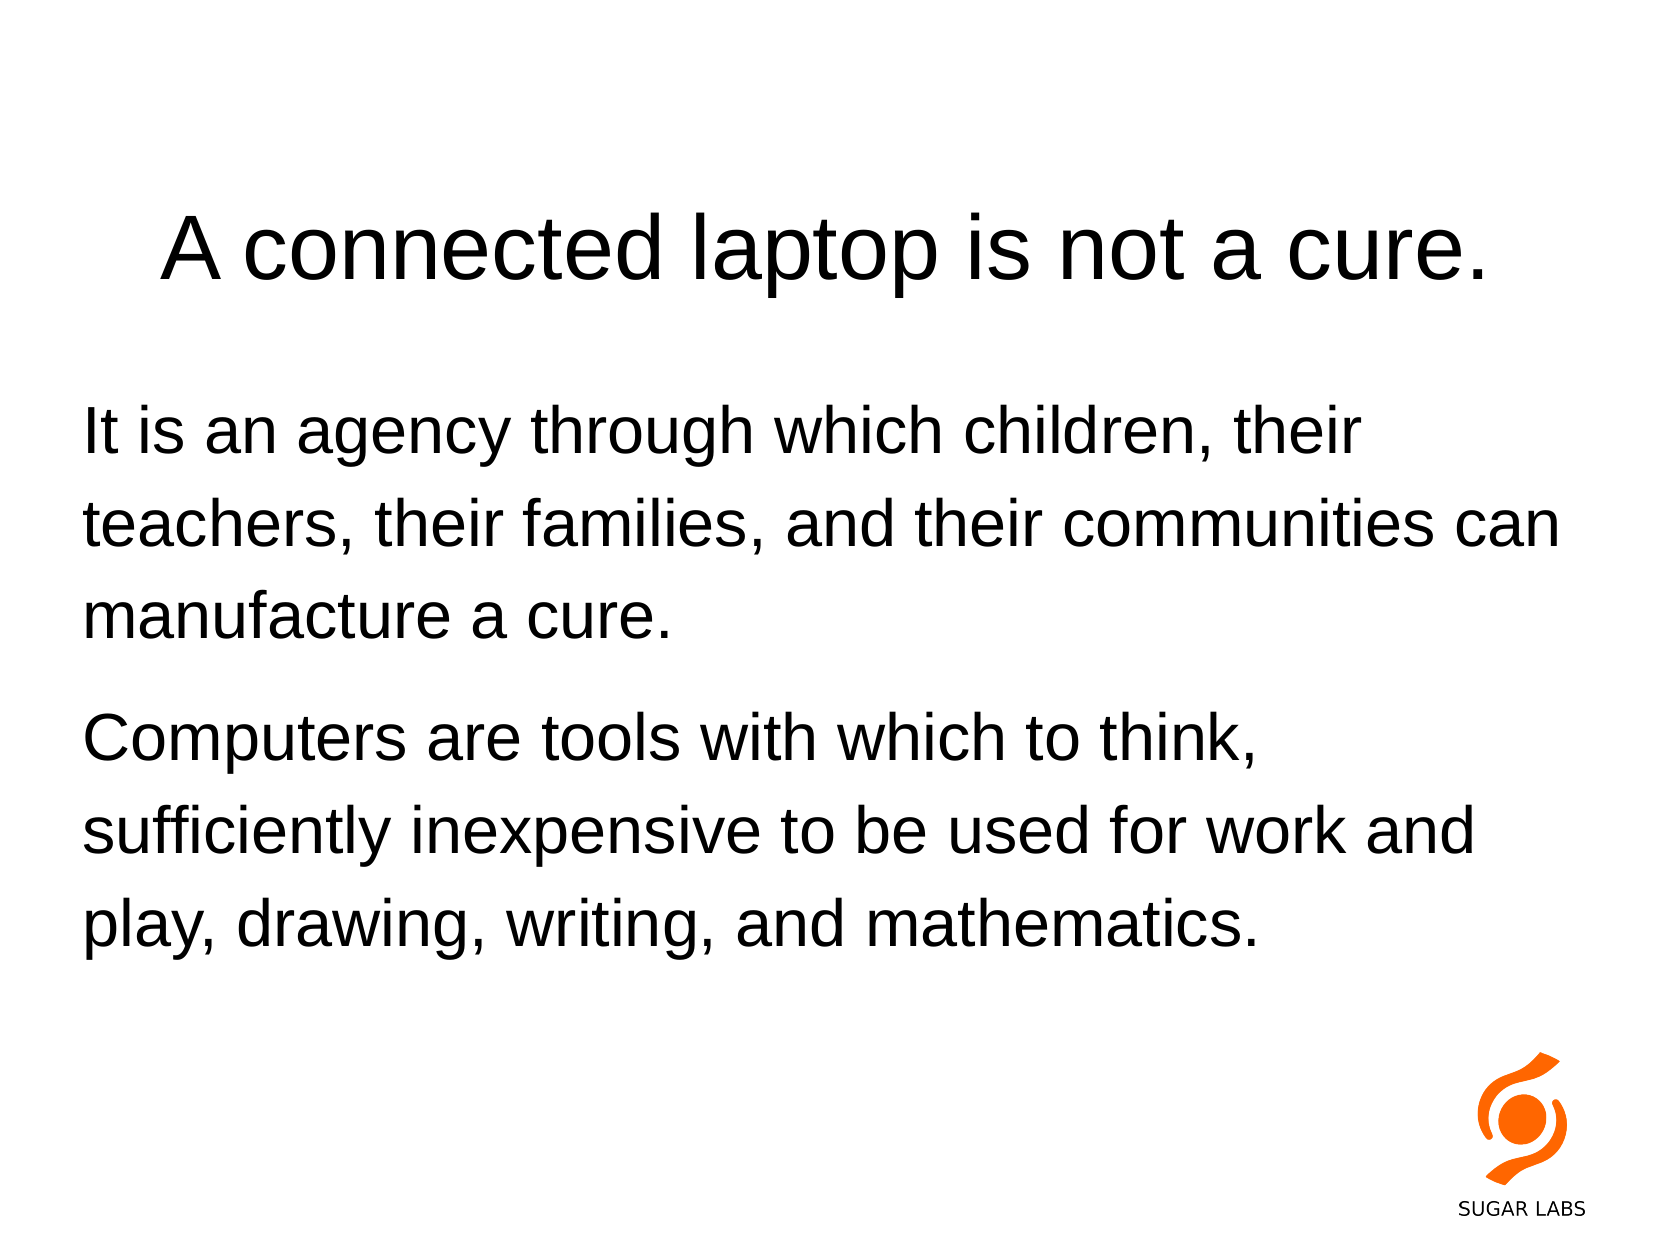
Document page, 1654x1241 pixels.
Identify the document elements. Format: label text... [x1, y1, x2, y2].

picture [1459, 1052, 1585, 1216]
list It is an agency through which children, their teachers, their families, and their communities can manufacture a cure. Computers are tools with which to think, sufficiently inexpensive to be used for work and play, drawing, writing, and mathematics. [82, 374, 1571, 1094]
title A connected laptop is not a cure. [82, 132, 1571, 340]
